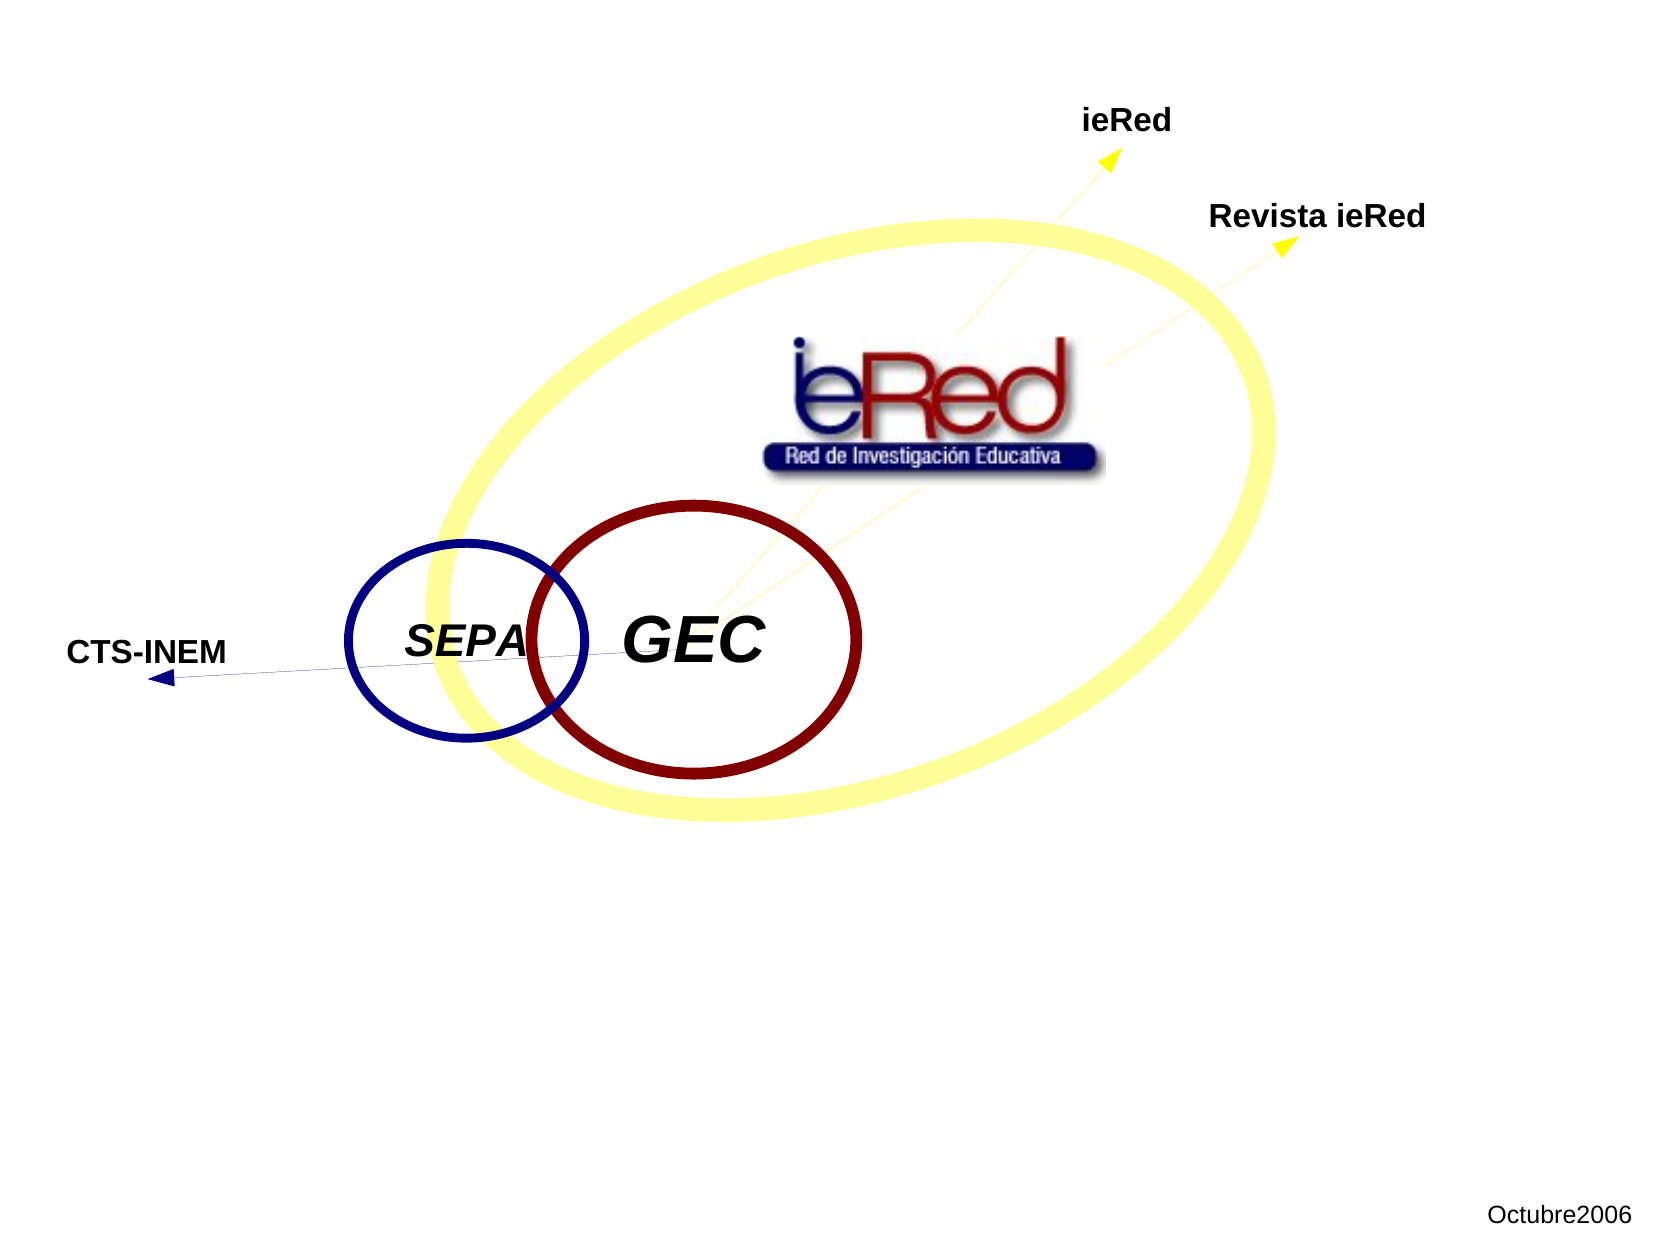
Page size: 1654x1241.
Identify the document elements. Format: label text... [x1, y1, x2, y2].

text_box CTS-INEM [51, 625, 243, 678]
text_box GEC [552, 505, 857, 774]
text_box Octubre2006 [1472, 1192, 1648, 1236]
text_box ieRed [1066, 94, 1188, 147]
text_box Revista ieRed [1194, 190, 1441, 243]
text_box SEPA [348, 543, 585, 739]
picture [761, 336, 1106, 485]
